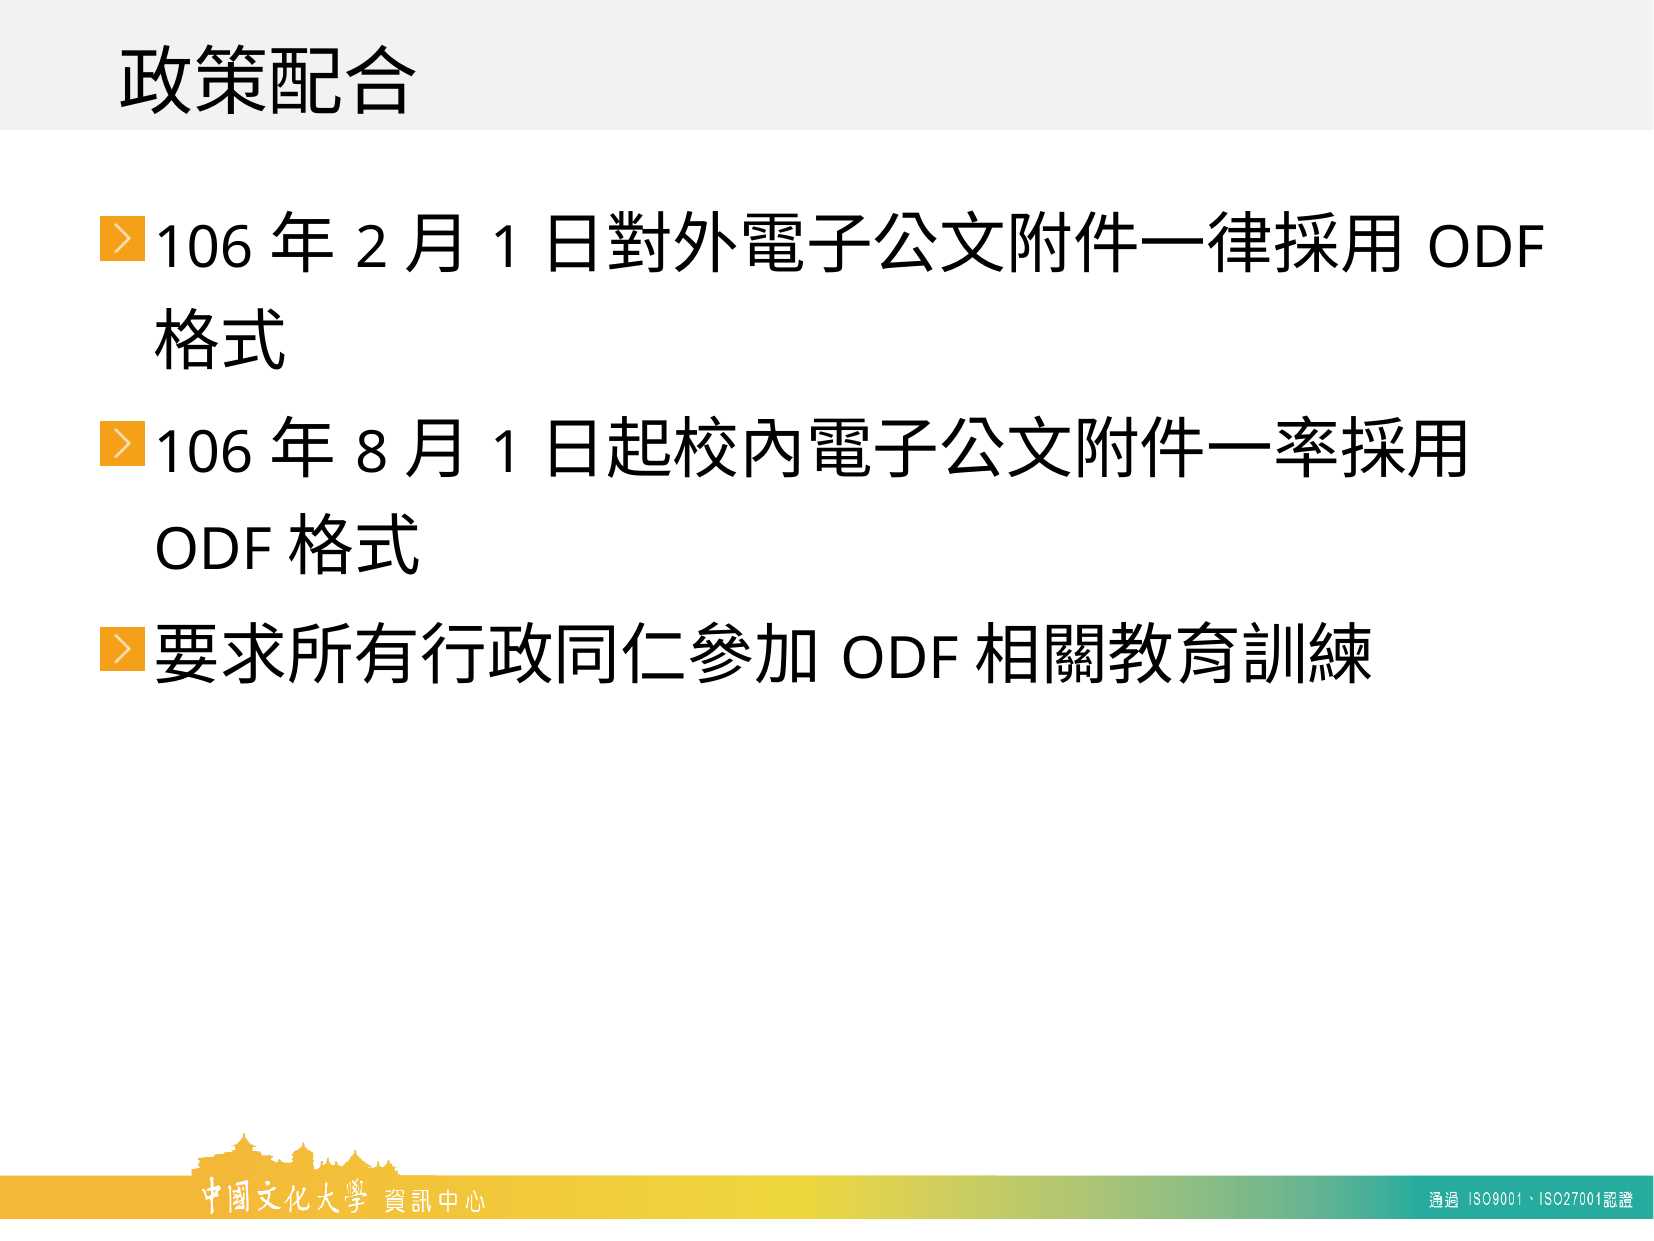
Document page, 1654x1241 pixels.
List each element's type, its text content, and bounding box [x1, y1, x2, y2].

picture [0, 1133, 1654, 1219]
title 政策配合 [118, 0, 1571, 166]
list 106年2月1日對外電子公文附件一律採用ODF格式 106年8月1日起校內電子公文附件一率採用ODF格式 要求所有行政同仁參加ODF相關教育訓練 [82, 190, 1571, 1028]
